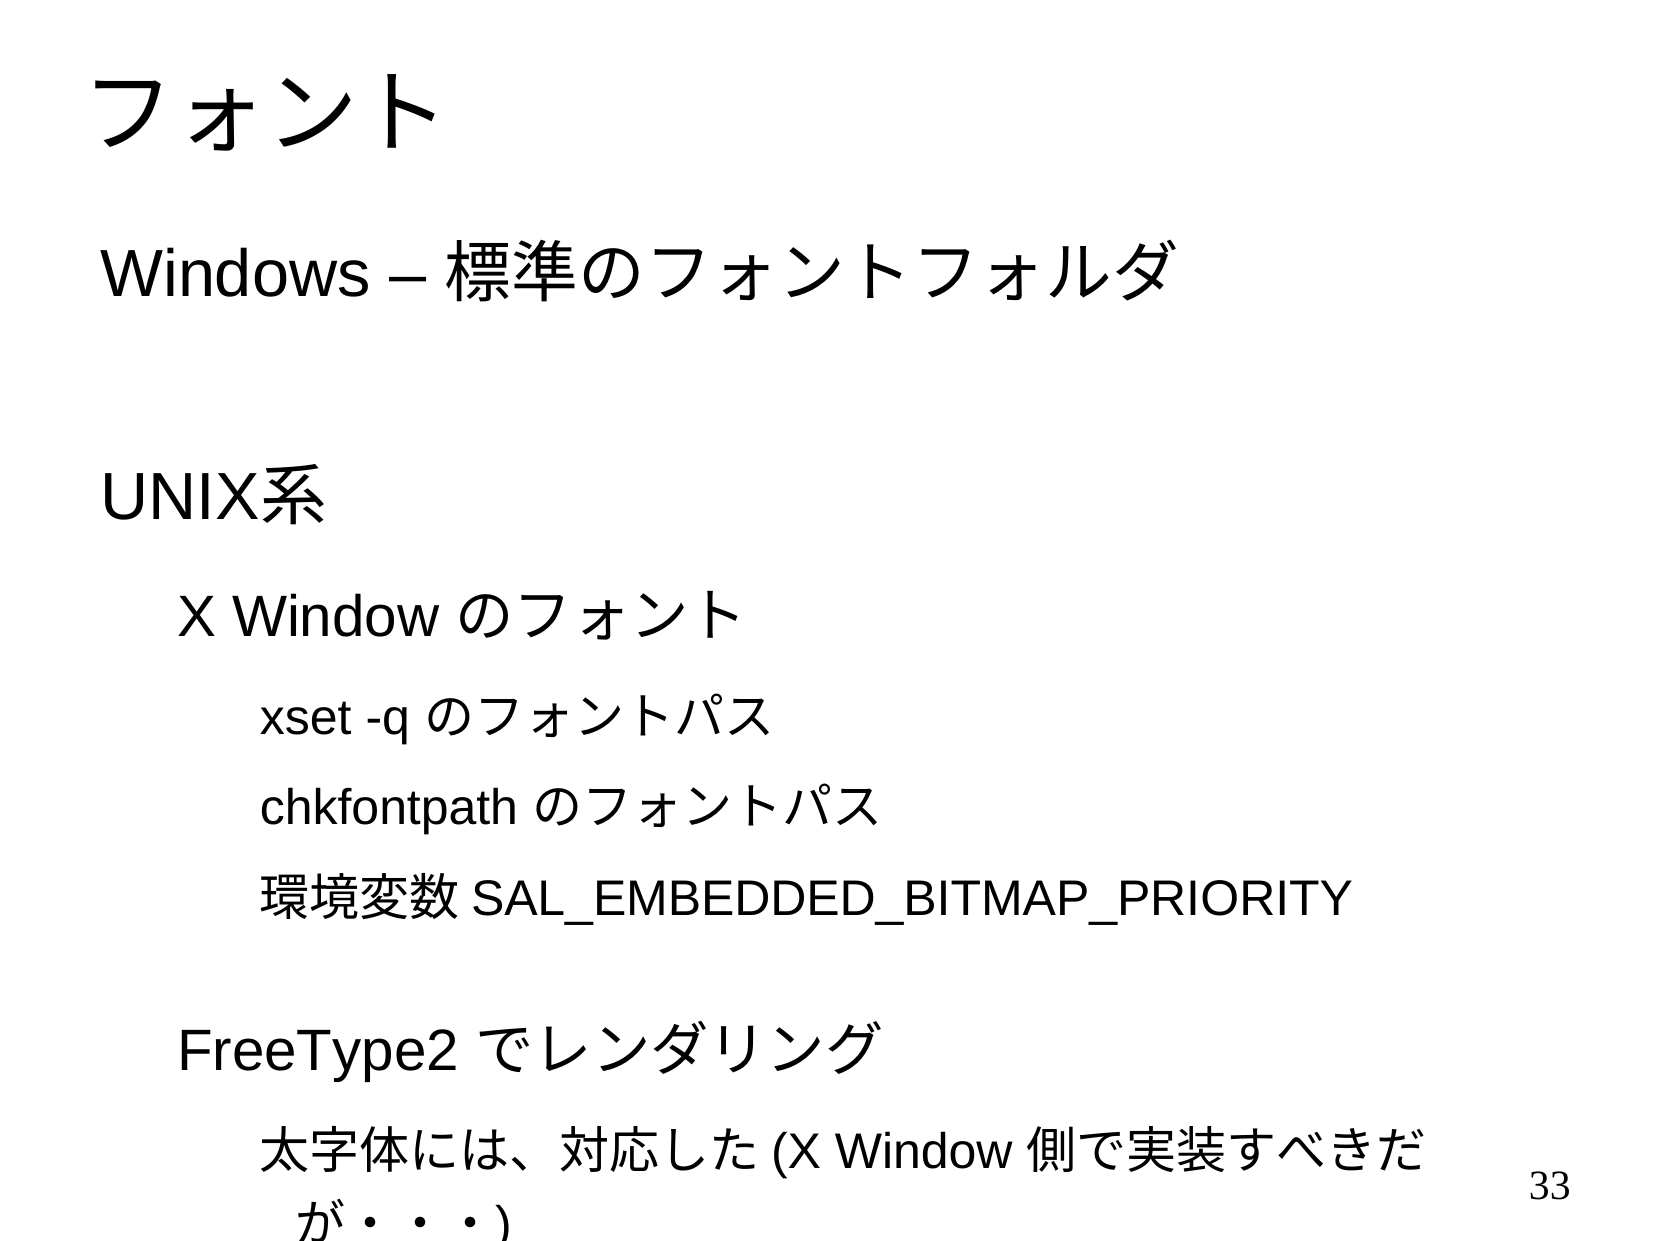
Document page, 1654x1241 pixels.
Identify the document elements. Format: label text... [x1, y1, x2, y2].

list Windows – 標準のフォントフォルダ UNIX系 X Window のフォント xset -q のフォントパス chkfontpath のフォントパス 環境変数 SAL_EMBEDDED_BITMAP_PRIORITY FreeType2 でレンダリング 太字体には、対応した (X Window 側で実装すべきだが・・・) 斜体は、未対応 PDF にすると、太字体・斜体ともに acroread 側で対応 [82, 219, 1571, 1204]
title フォント [82, 0, 1623, 213]
